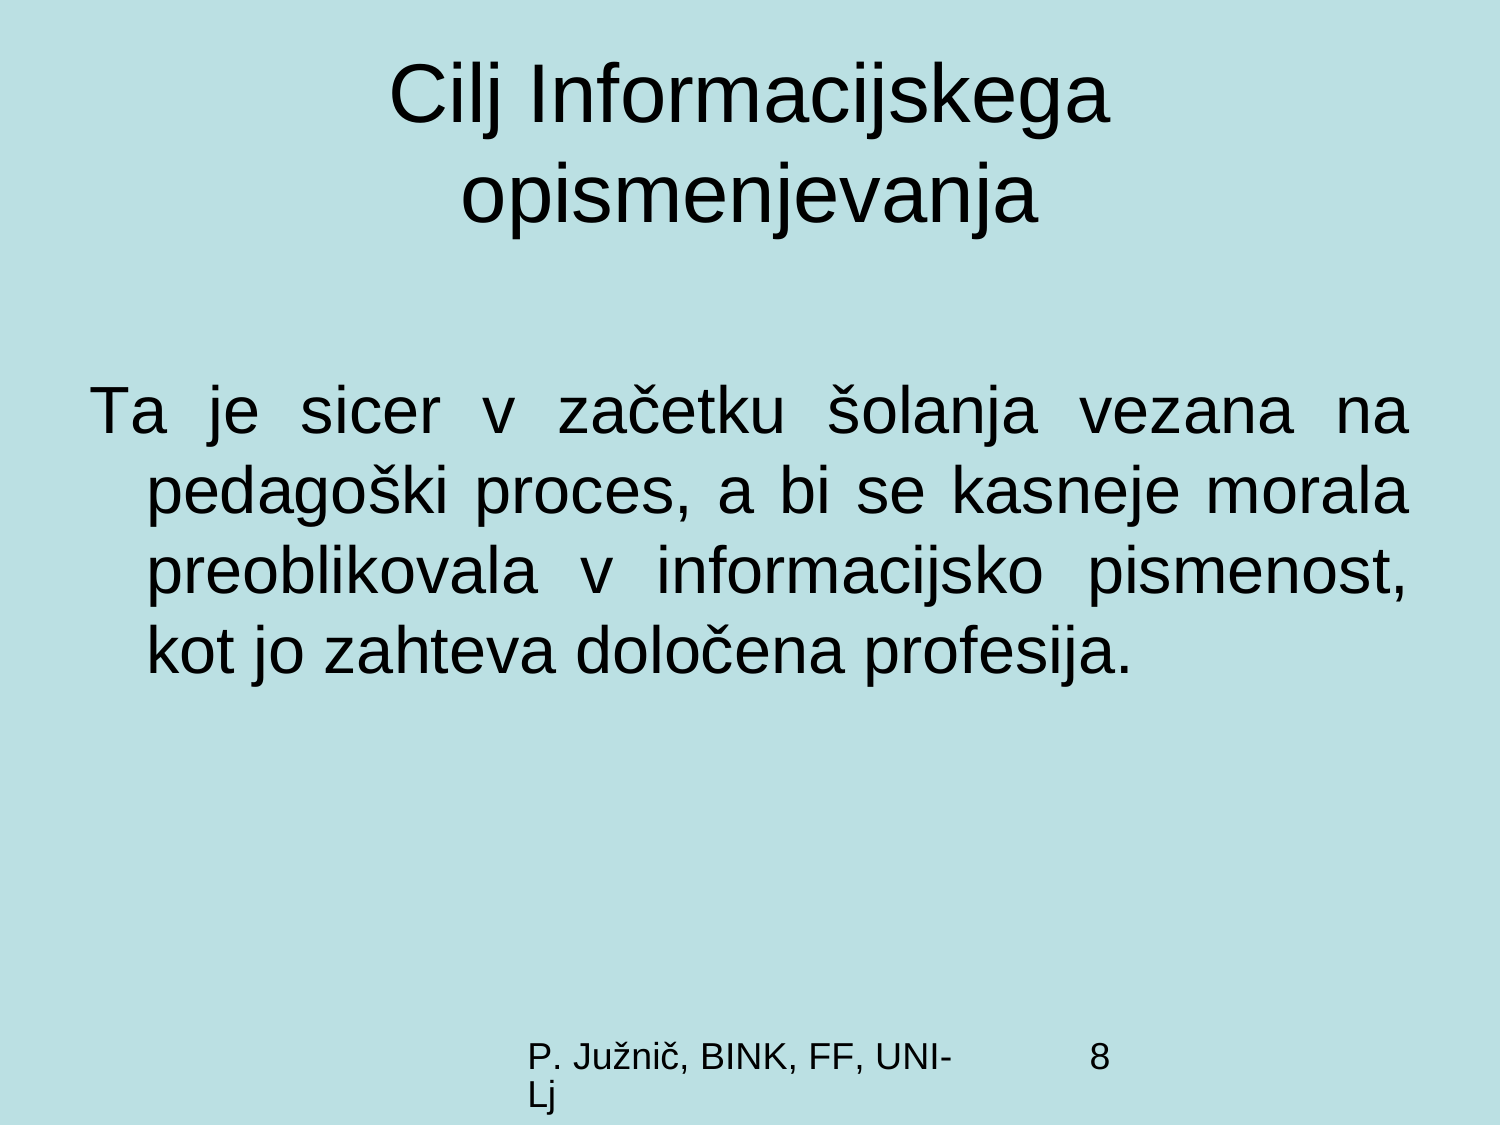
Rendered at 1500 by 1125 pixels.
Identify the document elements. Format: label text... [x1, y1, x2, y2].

title Cilj Informacijskega opismenjevanja [75, 31, 1426, 247]
list Ta je sicer v začetku šolanja vezana na pedagoški proces, a bi se kasneje morala preoblikovala v informacijsko pismenost, kot jo zahteva določena profesija. [75, 262, 1426, 1006]
